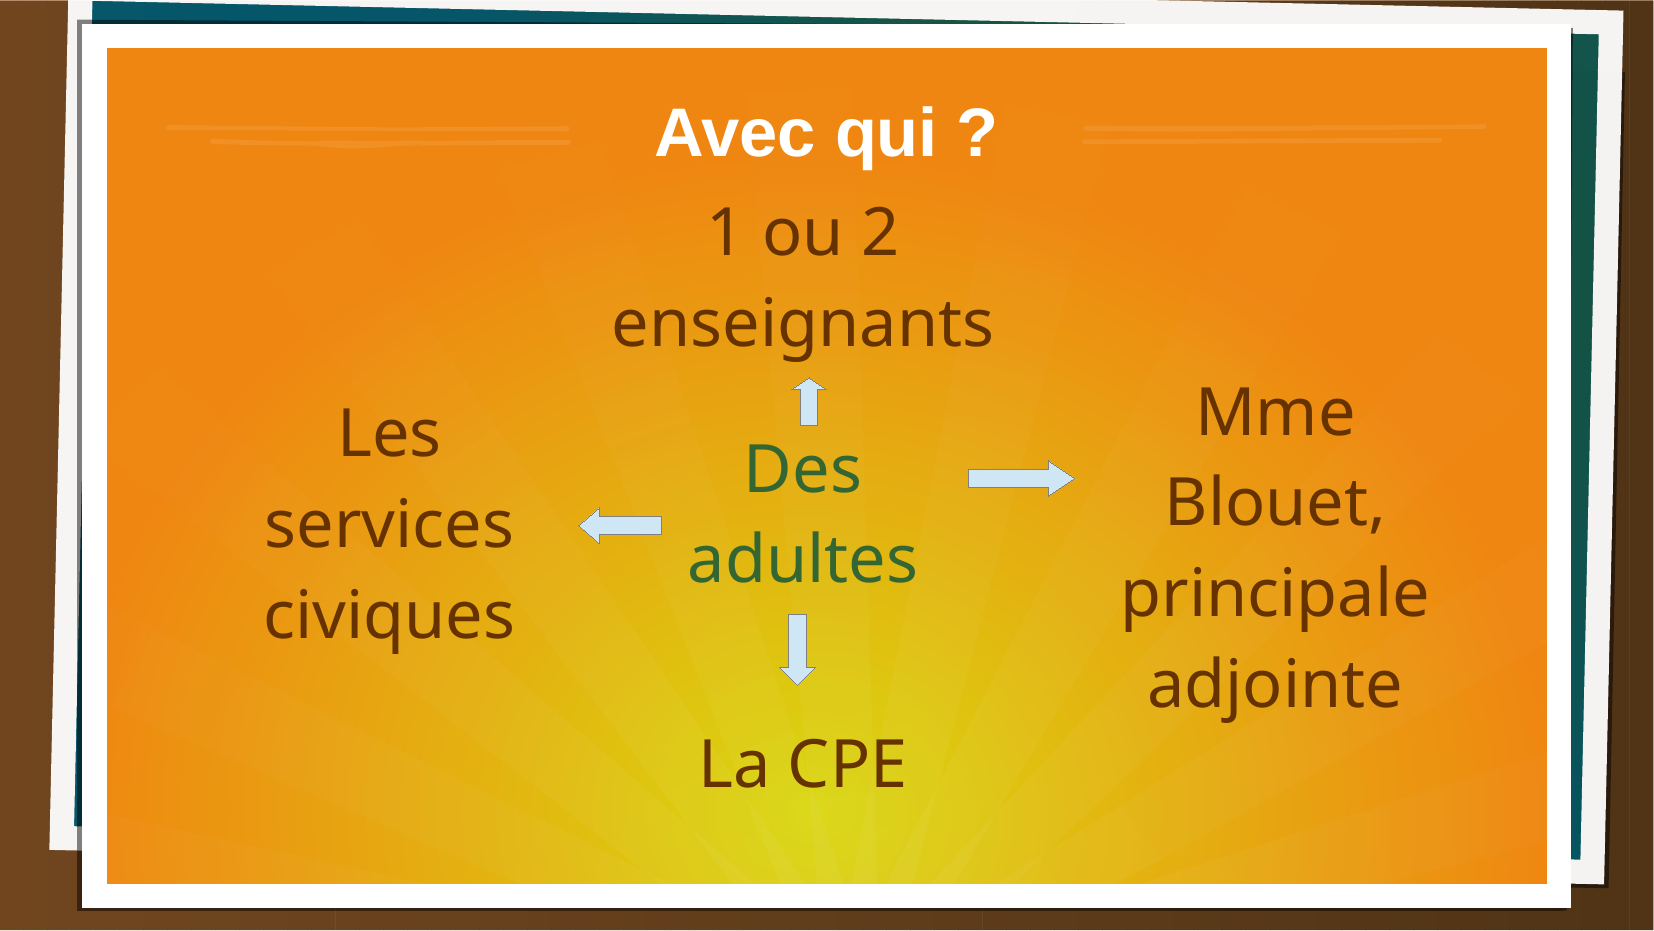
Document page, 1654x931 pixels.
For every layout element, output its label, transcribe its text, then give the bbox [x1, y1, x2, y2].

text_box Les services civiques [212, 377, 567, 672]
title Avec qui ? [566, 59, 1087, 207]
text_box [578, 507, 662, 544]
text_box Des adultes [625, 471, 981, 686]
text_box Mme Blouet, principale adjointe [1098, 356, 1453, 744]
text_box [968, 460, 1075, 497]
text_box [779, 614, 816, 686]
text_box [791, 377, 827, 426]
text_box La CPE [625, 708, 981, 875]
text_box 1 ou 2 enseignants [590, 177, 1016, 471]
